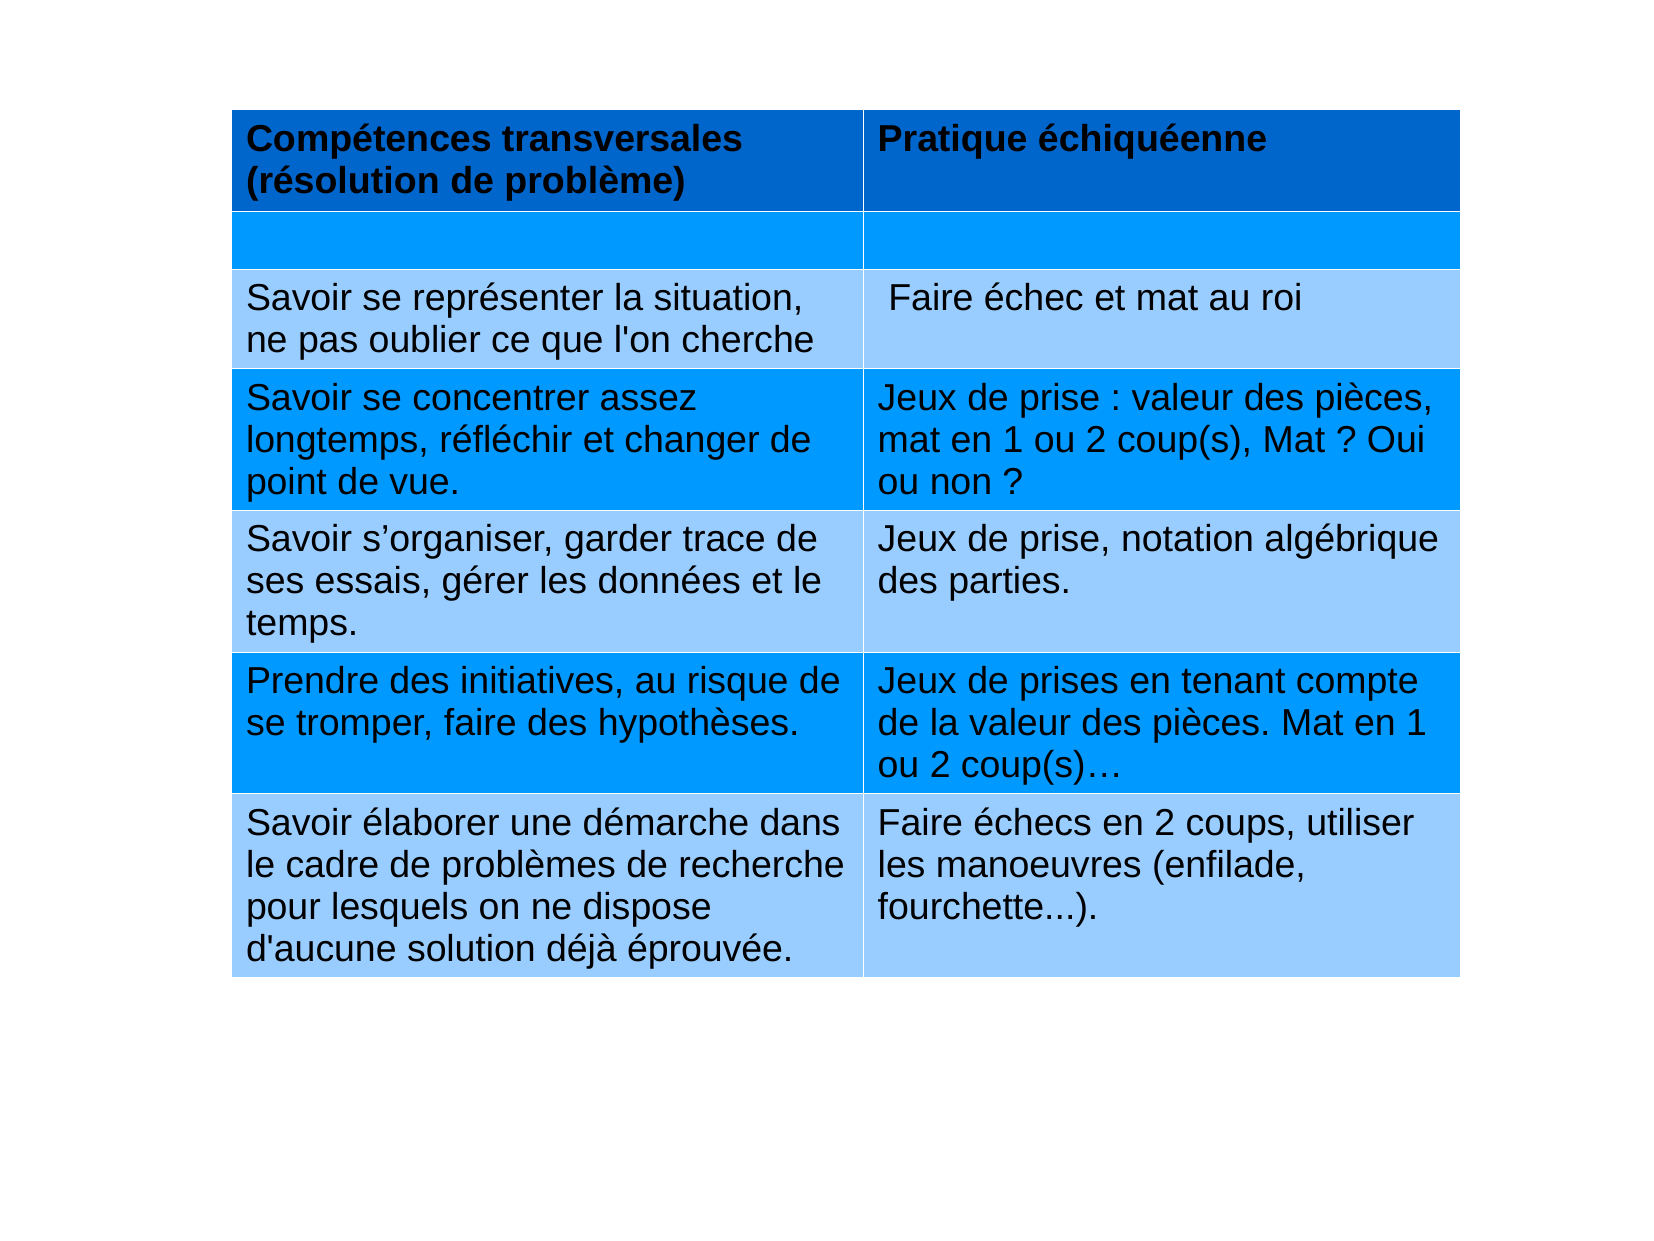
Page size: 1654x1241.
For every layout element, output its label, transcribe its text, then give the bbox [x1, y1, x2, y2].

table_cell Savoir se concentrer assez longtemps, réfléchir et changer de point de vue. [232, 369, 863, 510]
table_header Compétences transversales (résolution de problème) [232, 110, 863, 211]
table_cell Savoir élaborer une démarche dans le cadre de problèmes de recherche pour lesquels on ne dispose d'aucune solution déjà éprouvée. [232, 794, 863, 977]
table_cell Jeux de prise : valeur des pièces, mat en 1 ou 2 coup(s), Mat ? Oui ou non ? [864, 369, 1460, 510]
table_cell Faire échec et mat au roi [864, 270, 1460, 368]
table_header Pratique échiquéenne [864, 110, 1460, 211]
table_cell [232, 212, 863, 269]
table_cell Savoir se représenter la situation, ne pas oublier ce que l'on cherche [232, 270, 863, 368]
table_cell Prendre des initiatives, au risque de se tromper, faire des hypothèses. [232, 653, 863, 793]
table_cell Faire échecs en 2 coups, utiliser les manoeuvres (enfilade, fourchette...). [864, 794, 1460, 977]
table_cell [864, 212, 1460, 269]
table_cell Jeux de prise, notation algébrique des parties. [864, 511, 1460, 652]
table_cell Savoir s’organiser, garder trace de ses essais, gérer les données et le temps. [232, 511, 863, 652]
table_cell Jeux de prises en tenant compte de la valeur des pièces. Mat en 1 ou 2 coup(s)… [864, 653, 1460, 793]
